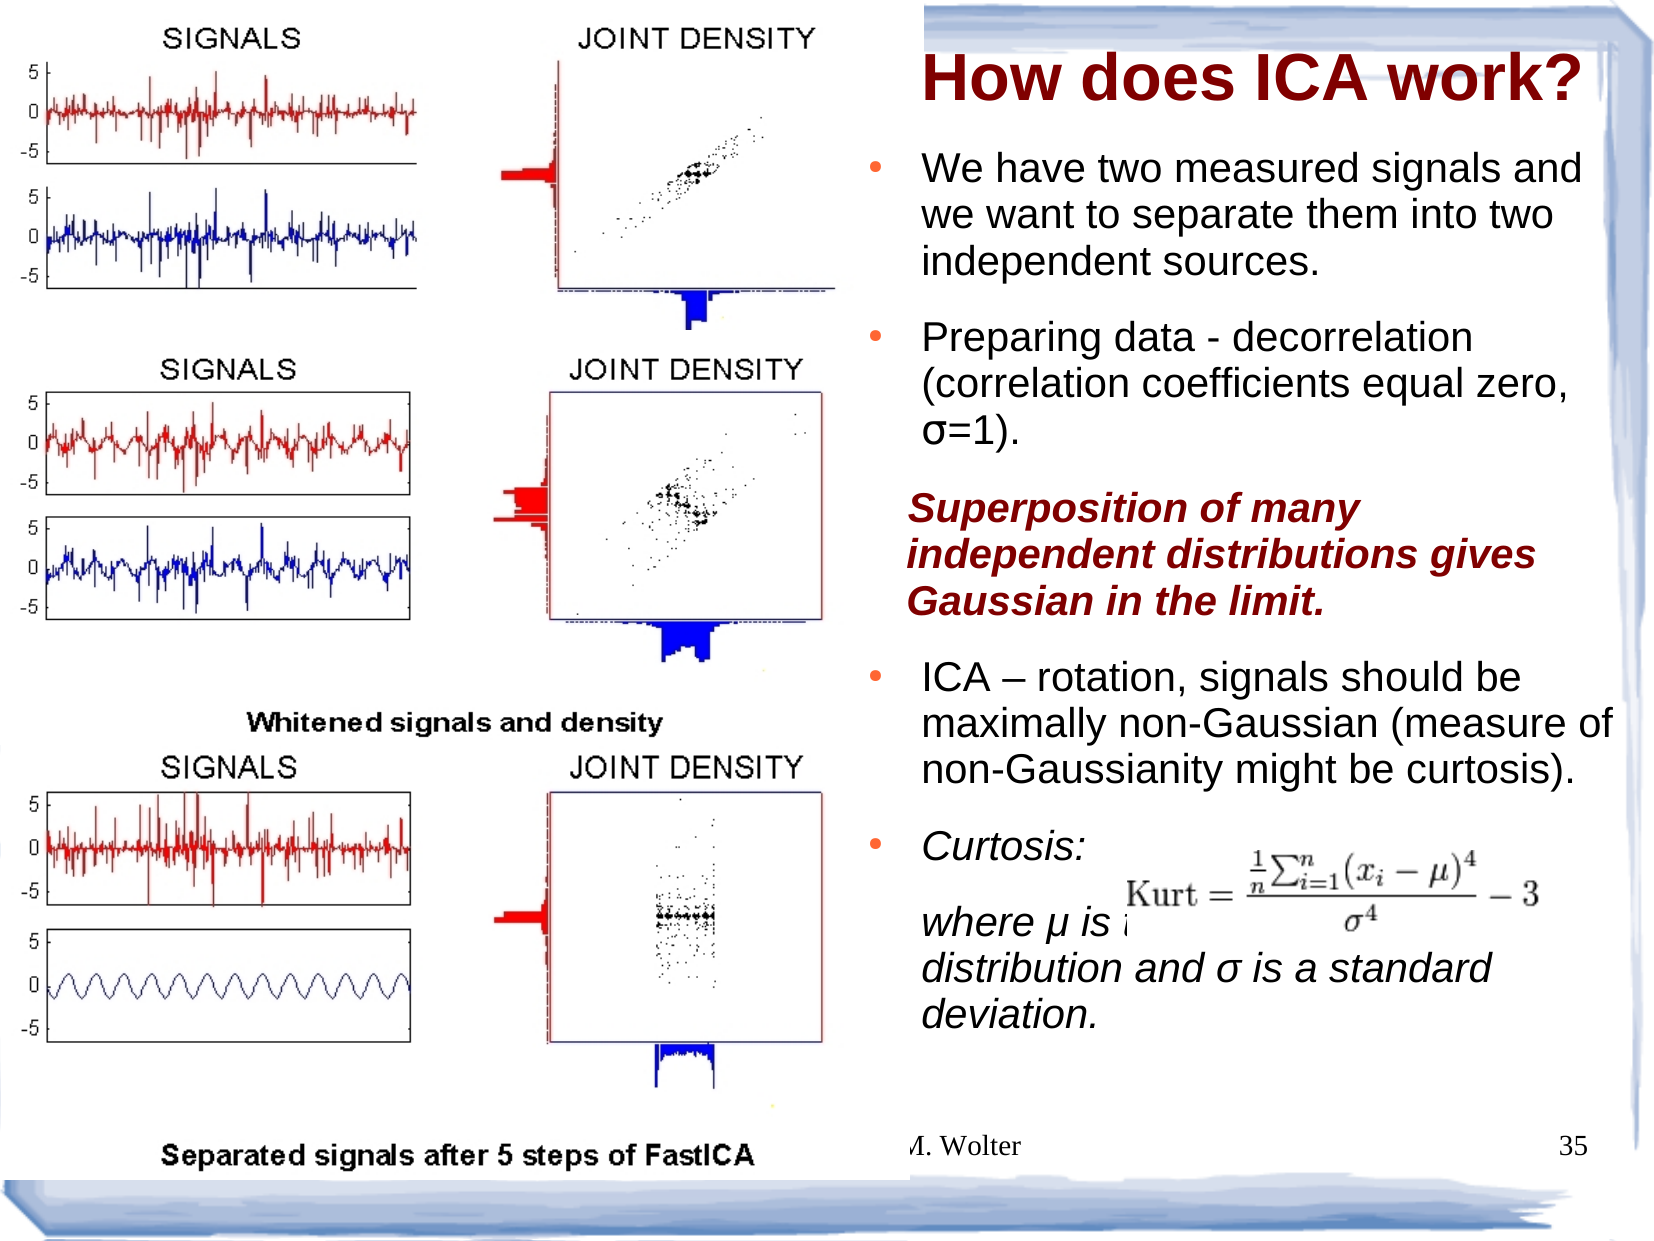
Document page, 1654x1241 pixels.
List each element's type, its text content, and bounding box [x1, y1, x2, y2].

list How does ICA work? We have two measured signals and we want to separate them into two independent sources. Preparing data - decorrelation (correlation coefficients equal zero, σ=1). Superposition of many independent distributions gives Gaussian in the limit. ICA – rotation, signals should be maximally non-Gaussian (measure of non-Gaussianity might be curtosis). Curtosis: where μ is the mean of the distribution and σ is a standard deviation. [850, 40, 1619, 1127]
picture [0, 0, 1654, 1241]
title [82, 49, 850, 188]
